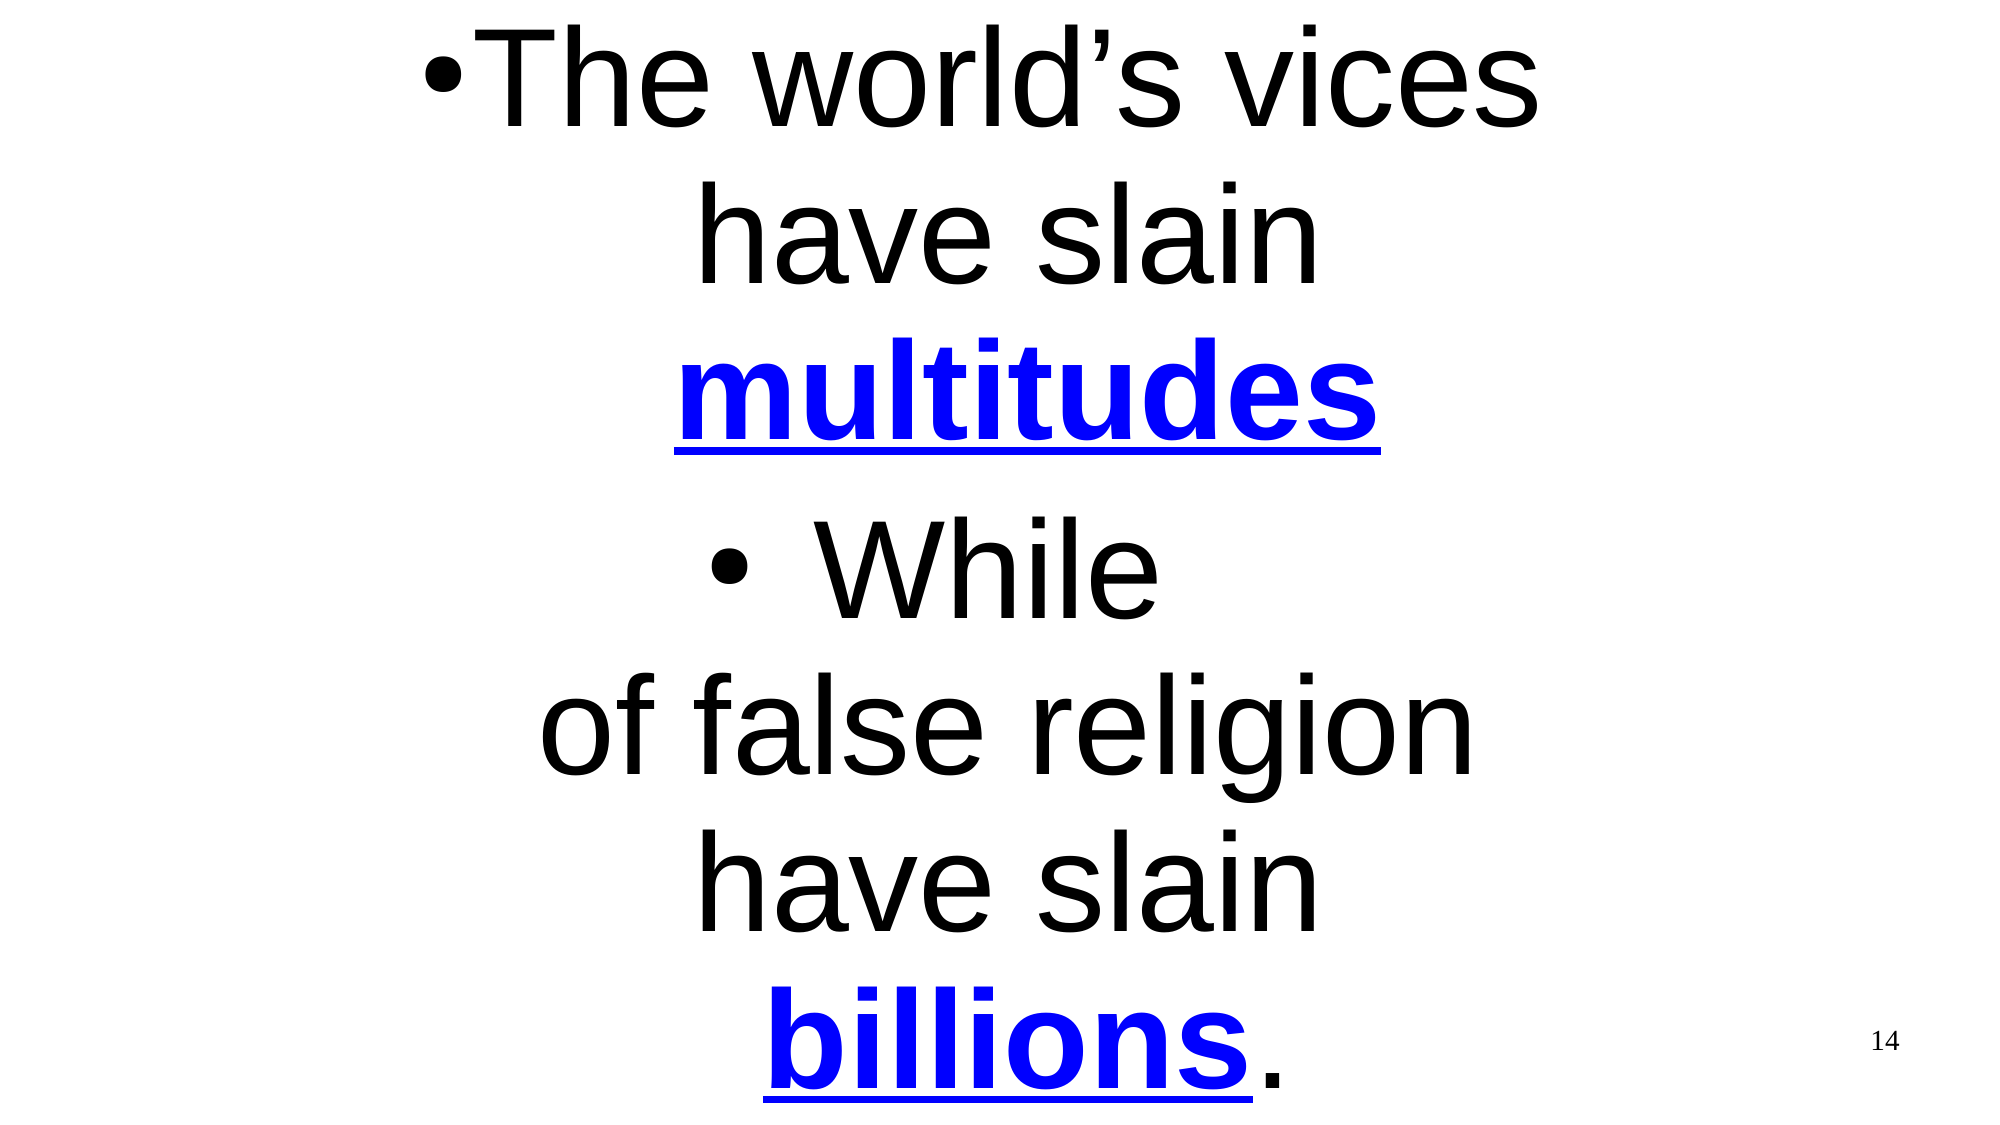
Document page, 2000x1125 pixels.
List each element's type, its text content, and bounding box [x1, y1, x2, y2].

list The world’s vices have slain multitudes While of false religion have slain billions. [0, 0, 1996, 1123]
